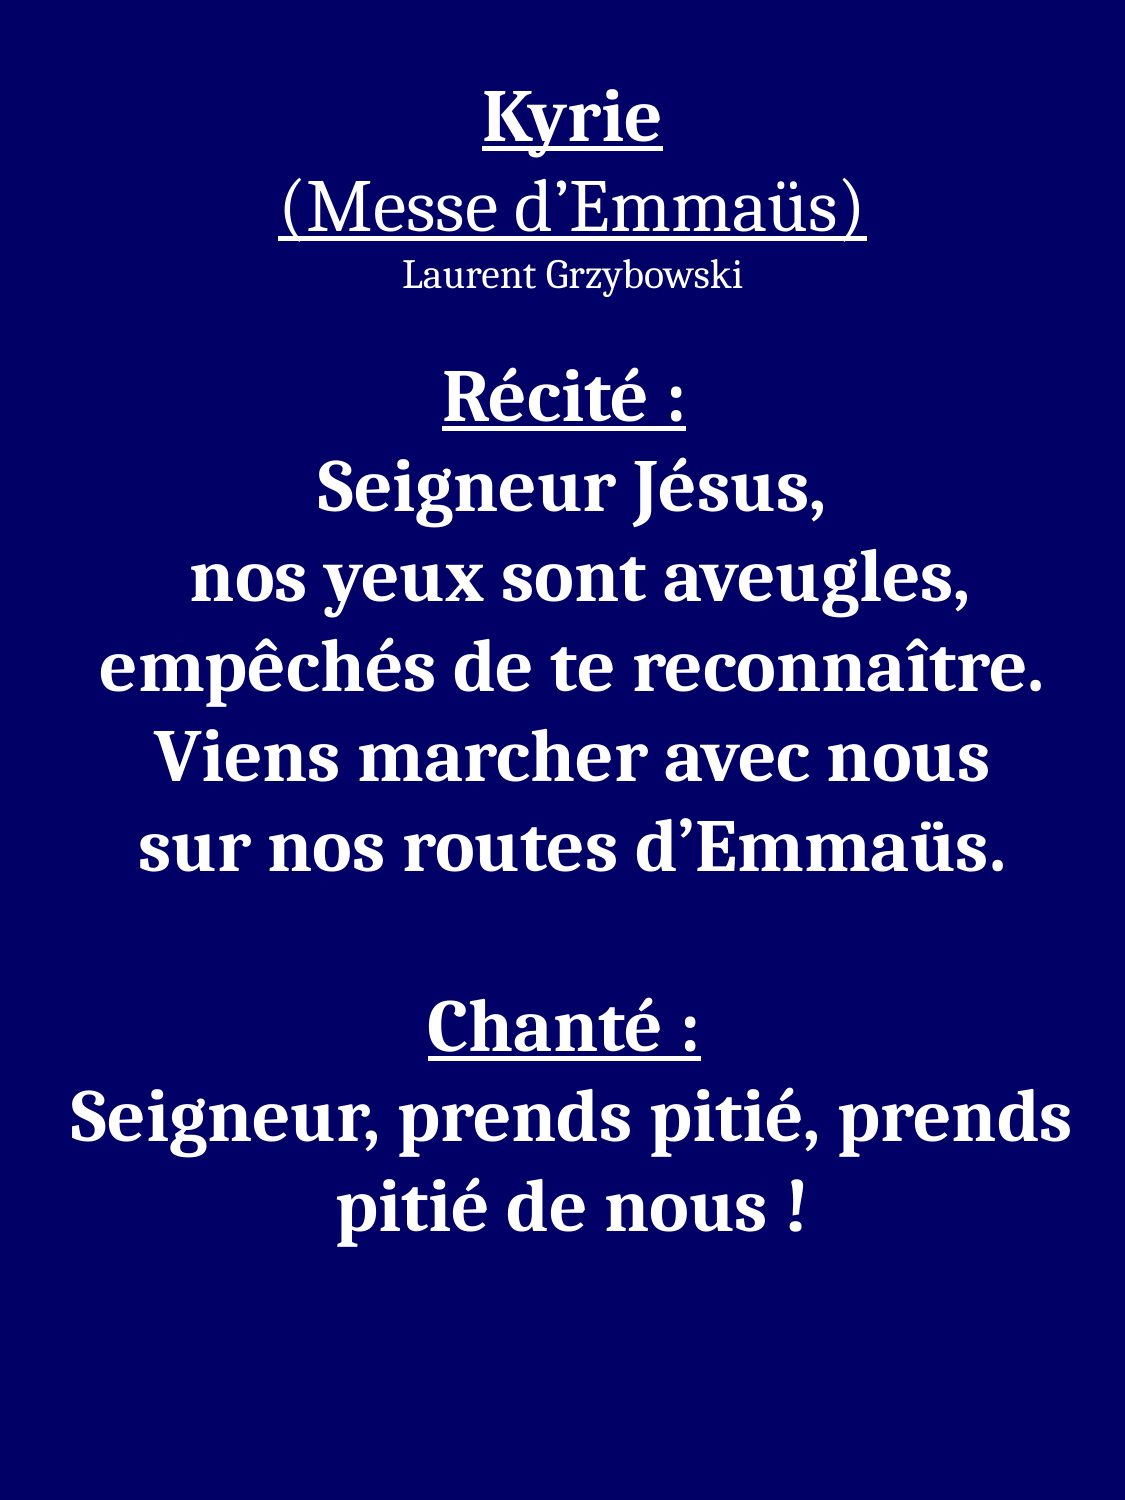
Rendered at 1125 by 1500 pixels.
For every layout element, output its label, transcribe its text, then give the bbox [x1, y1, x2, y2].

text_box Kyrie (Messe d’Emmaüs) Laurent Grzybowski Récité : Seigneur Jésus, nos yeux sont aveugles, empêchés de te reconnaître. Viens marcher avec nous sur nos routes d’Emmaüs. Chanté : Seigneur, prends pitié, prends pitié de nous ! [47, 59, 1099, 1011]
